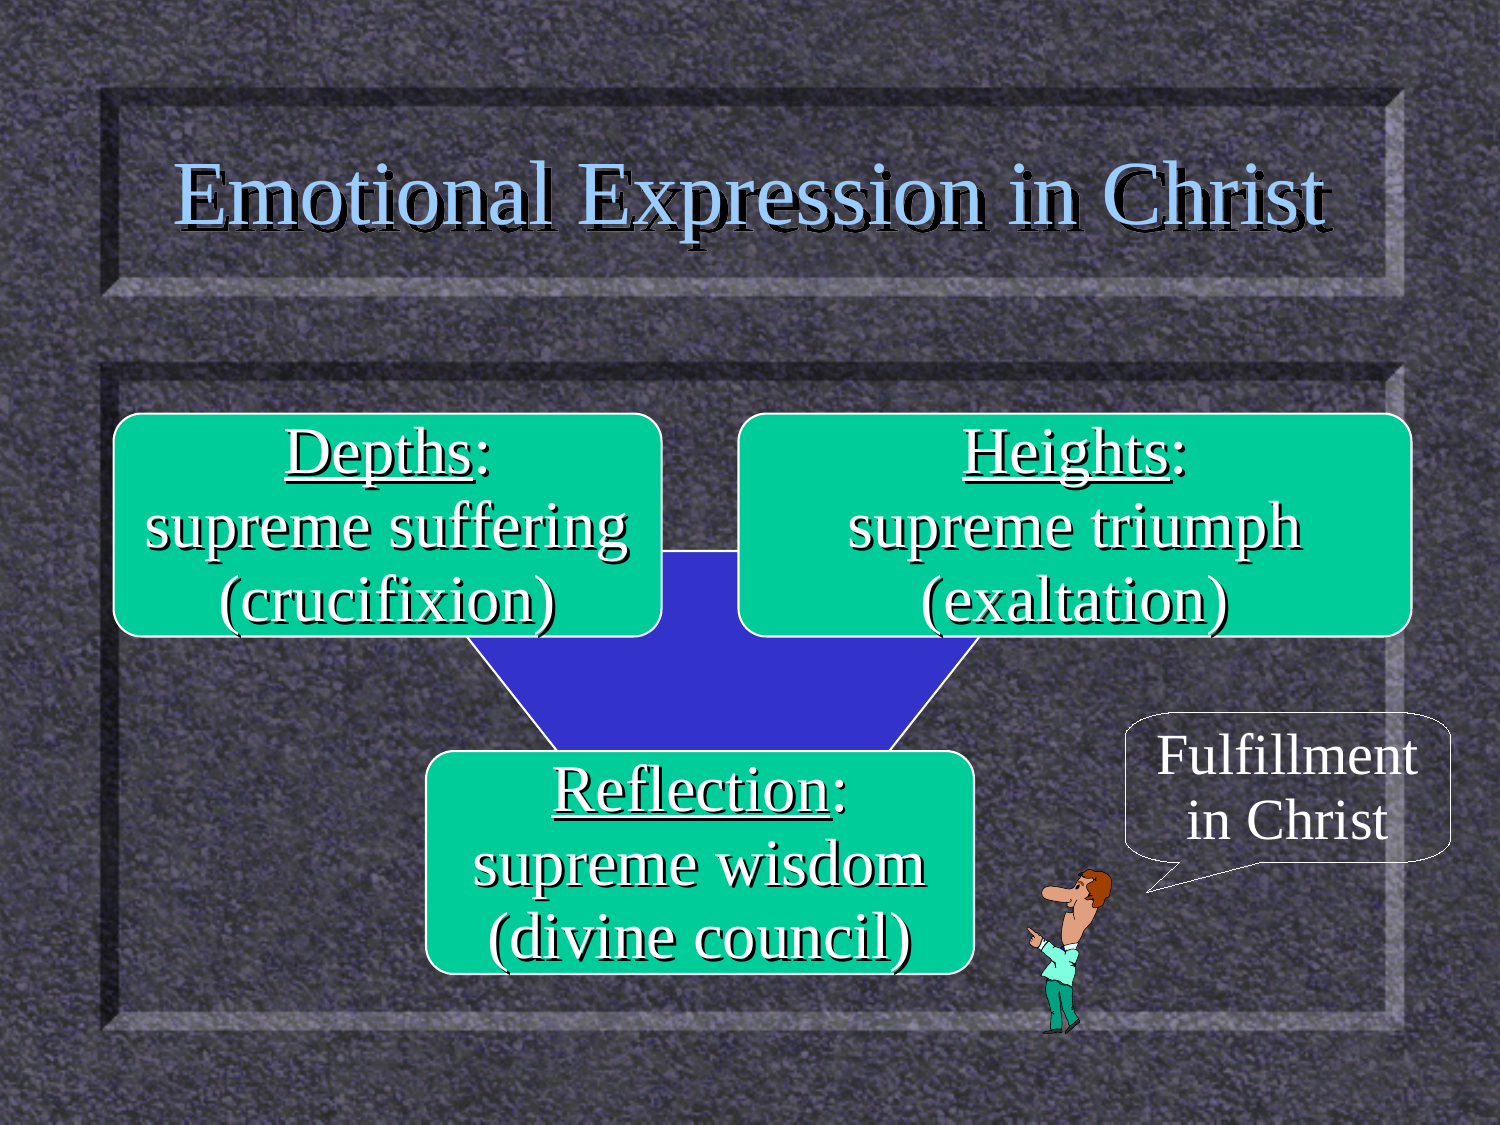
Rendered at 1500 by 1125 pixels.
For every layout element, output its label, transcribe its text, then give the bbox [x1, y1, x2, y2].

text_box Fulfillment in Christ [1125, 712, 1451, 893]
text_box Depths: supreme suffering (crucifixion) [113, 413, 662, 637]
text_box Reflection: supreme wisdom (divine council) [426, 751, 974, 974]
text_box [467, 550, 980, 751]
text_box Heights: supreme triumph (exaltation) [738, 413, 1412, 637]
title Emotional Expression in Christ [112, 135, 1388, 253]
picture [0, 0, 1500, 1125]
chart [1026, 868, 1113, 1035]
